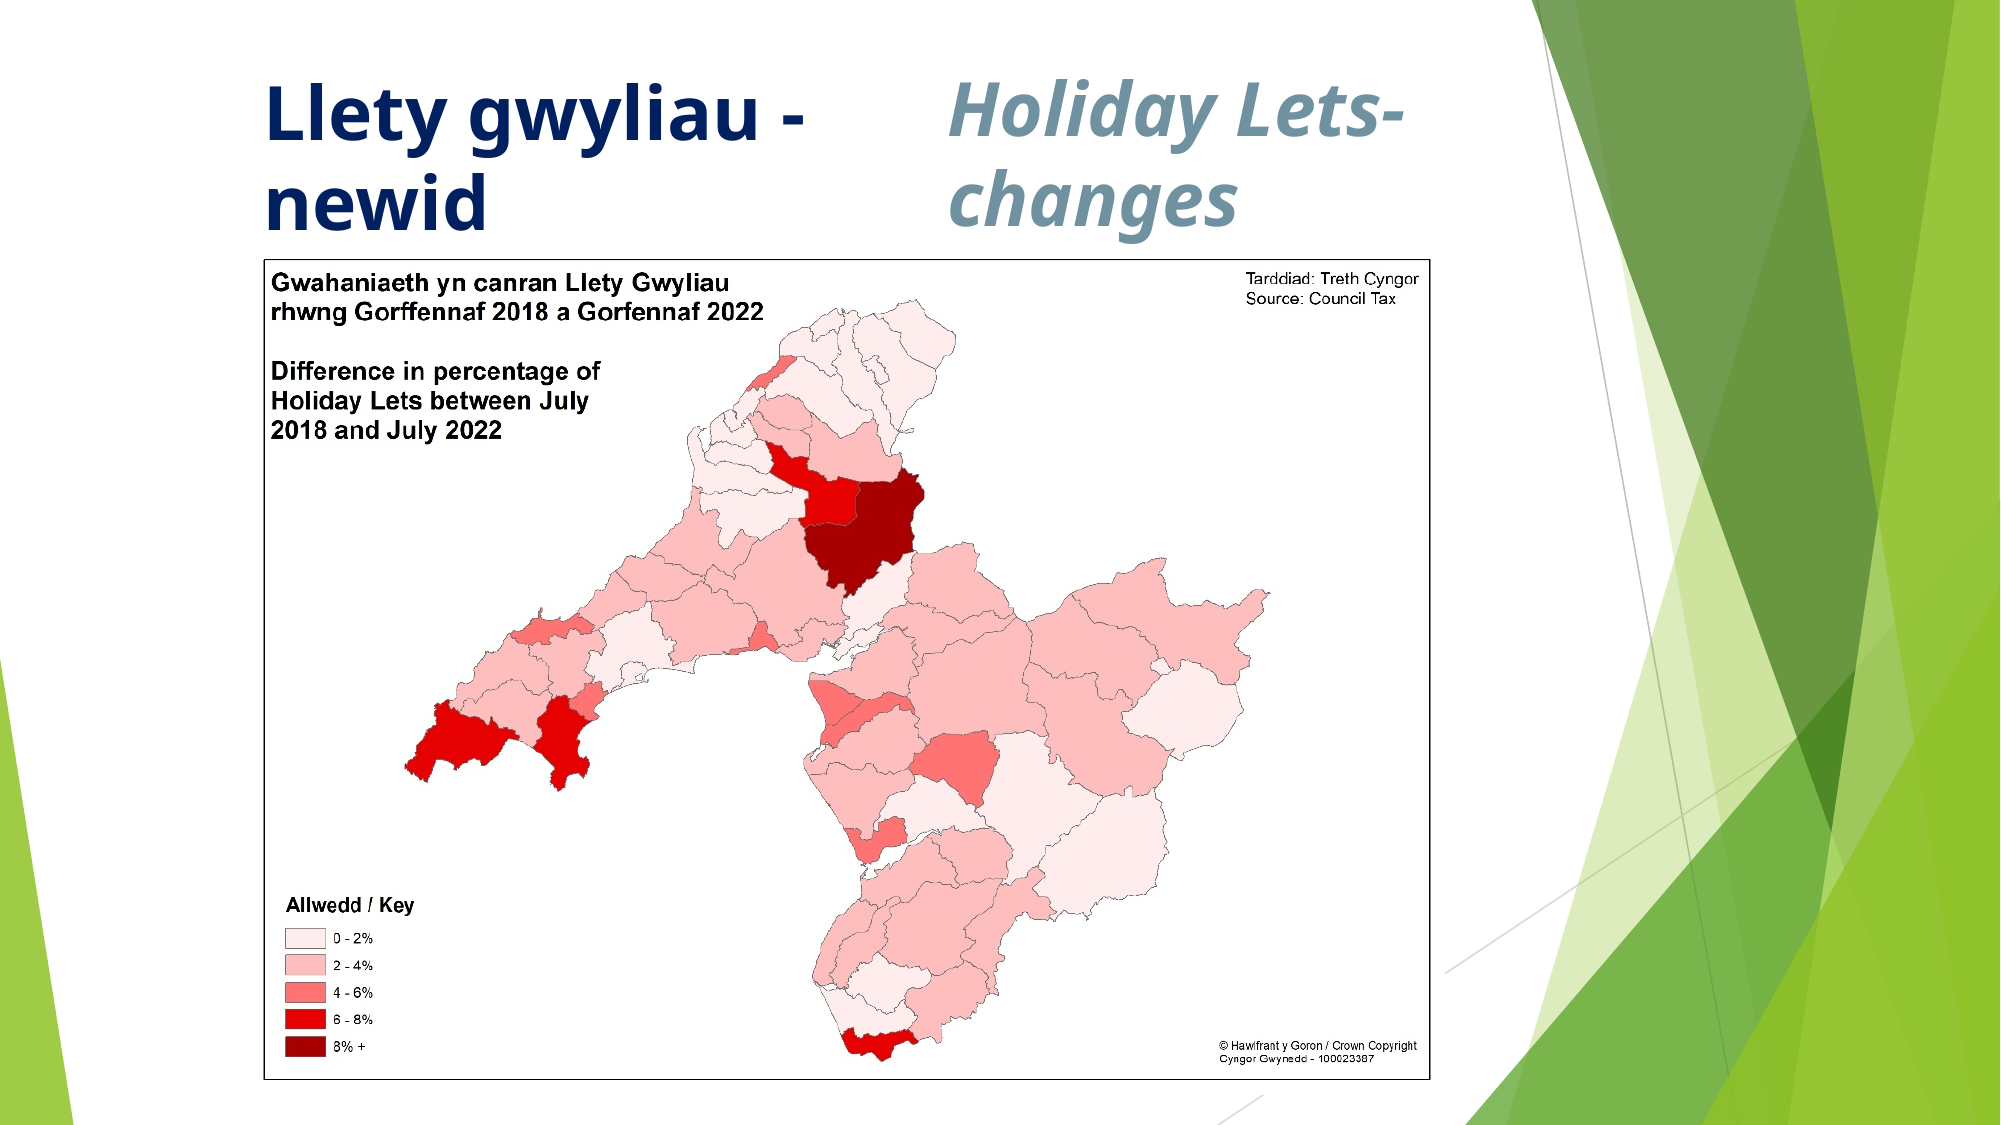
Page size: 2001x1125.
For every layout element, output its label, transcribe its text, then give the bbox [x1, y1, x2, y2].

title Holiday Lets- changes [932, 53, 1711, 271]
text_box Llety gwyliau - newid [248, 57, 914, 247]
picture [248, 247, 1445, 1095]
